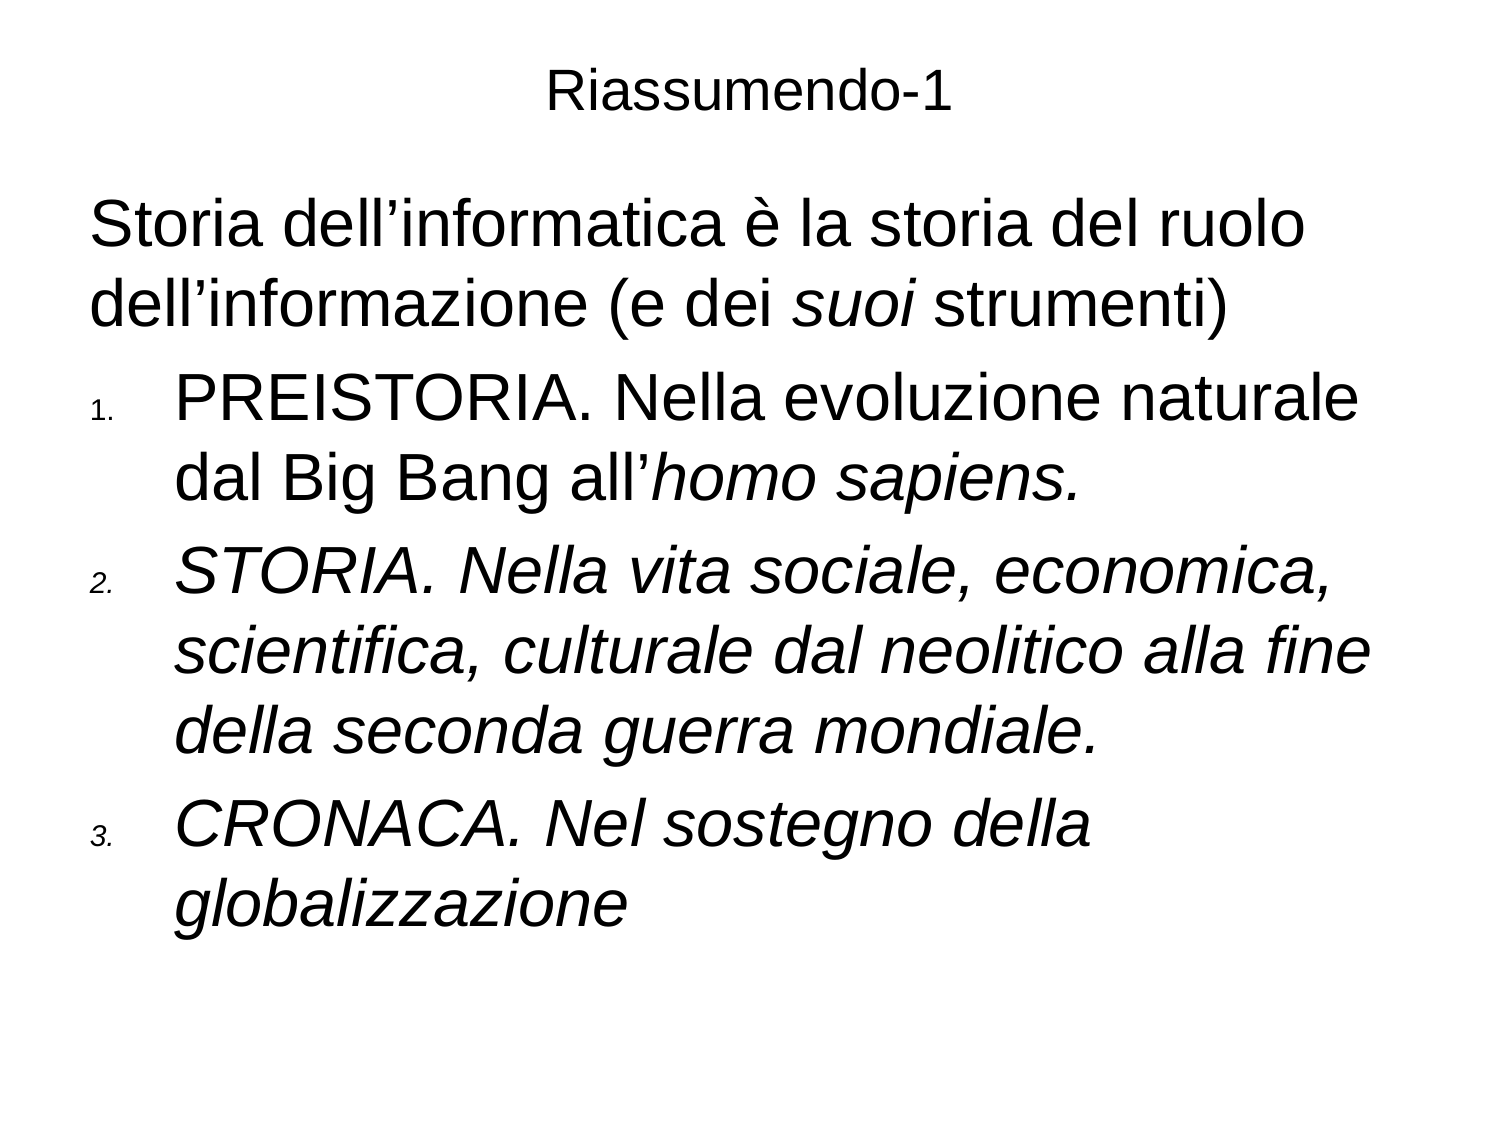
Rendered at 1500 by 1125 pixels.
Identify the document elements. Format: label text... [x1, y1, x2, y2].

list Storia dell’informatica è la storia del ruolo dell’informazione (e dei suoi strumenti) PREISTORIA. Nella evoluzione naturale dal Big Bang all’homo sapiens. STORIA. Nella vita sociale, economica, scientifica, culturale dal neolitico alla fine della seconda guerra mondiale. CRONACA. Nel sostegno della globalizzazione [75, 172, 1425, 1005]
title Riassumendo-1 [75, 45, 1425, 161]
